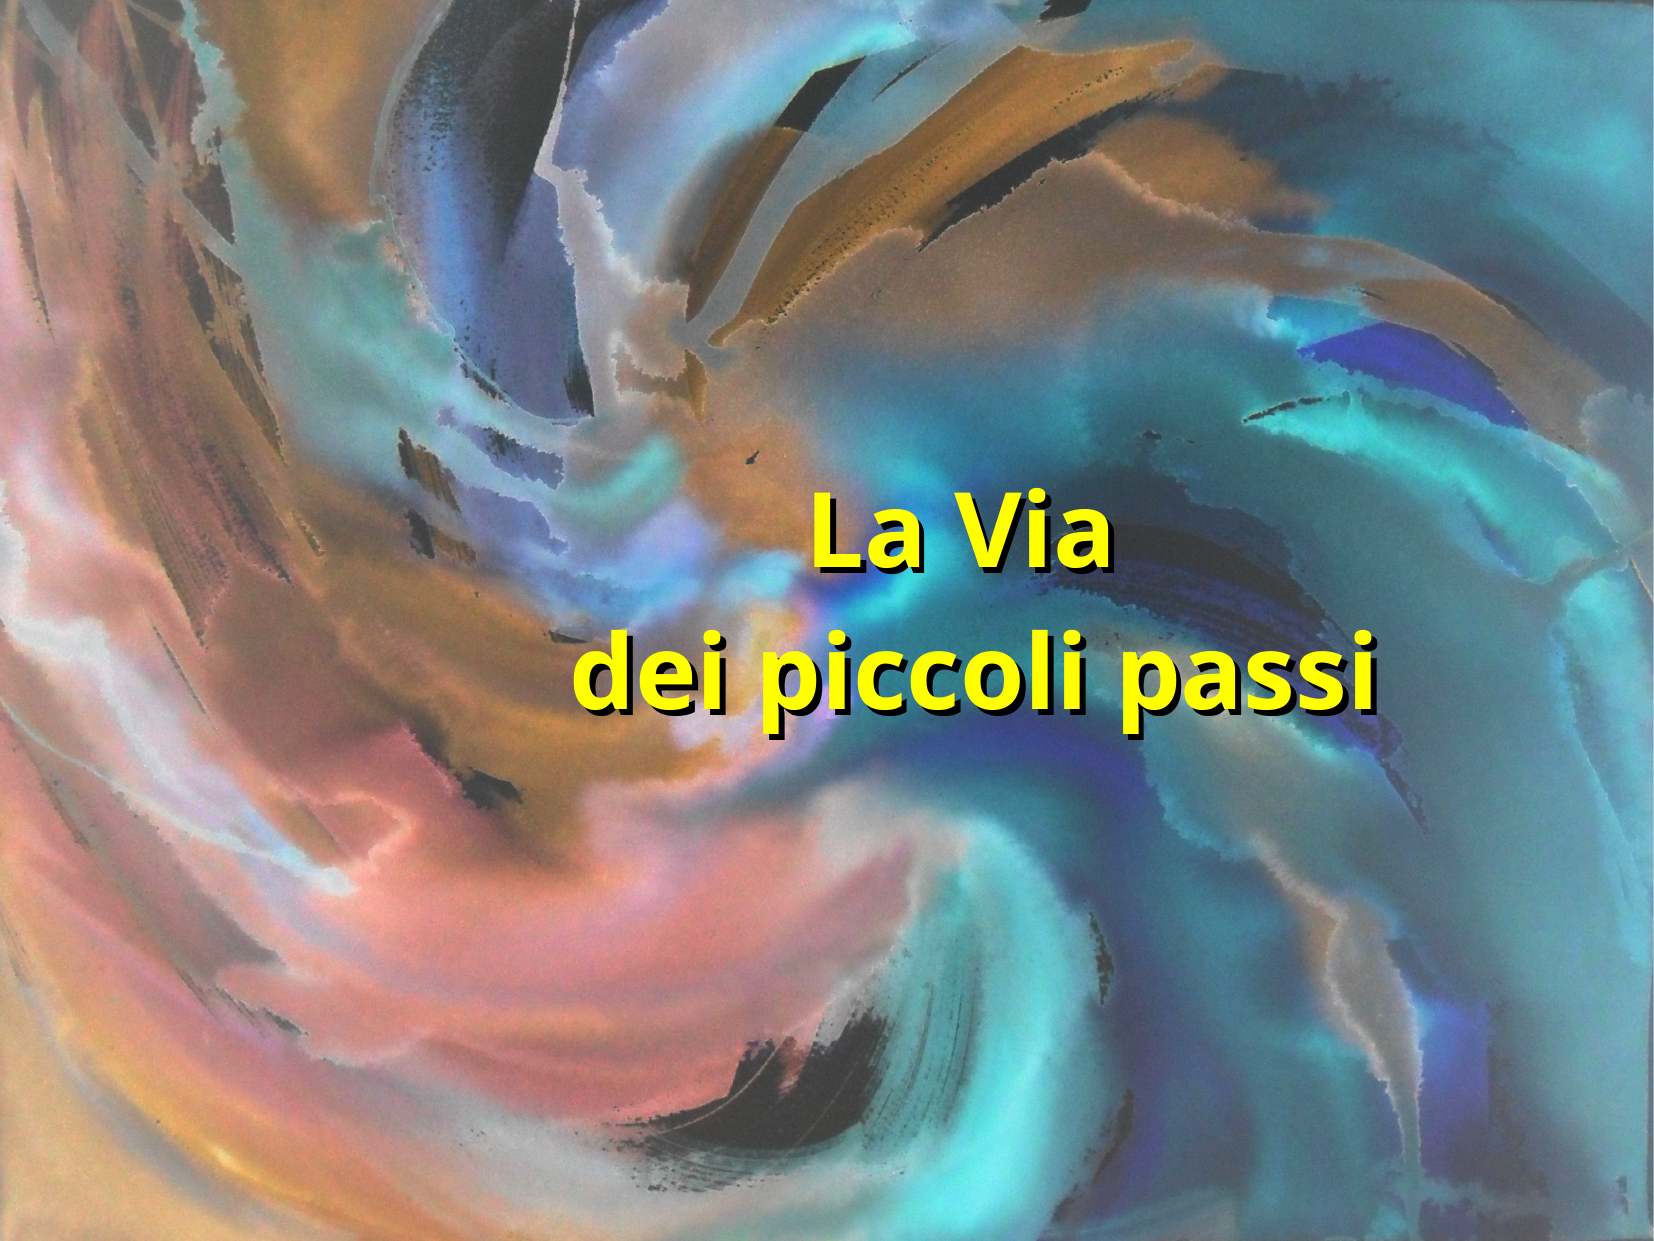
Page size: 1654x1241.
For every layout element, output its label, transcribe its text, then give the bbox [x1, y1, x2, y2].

picture [0, 0, 1654, 1241]
title La Via dei piccoli passi [442, 428, 1506, 768]
